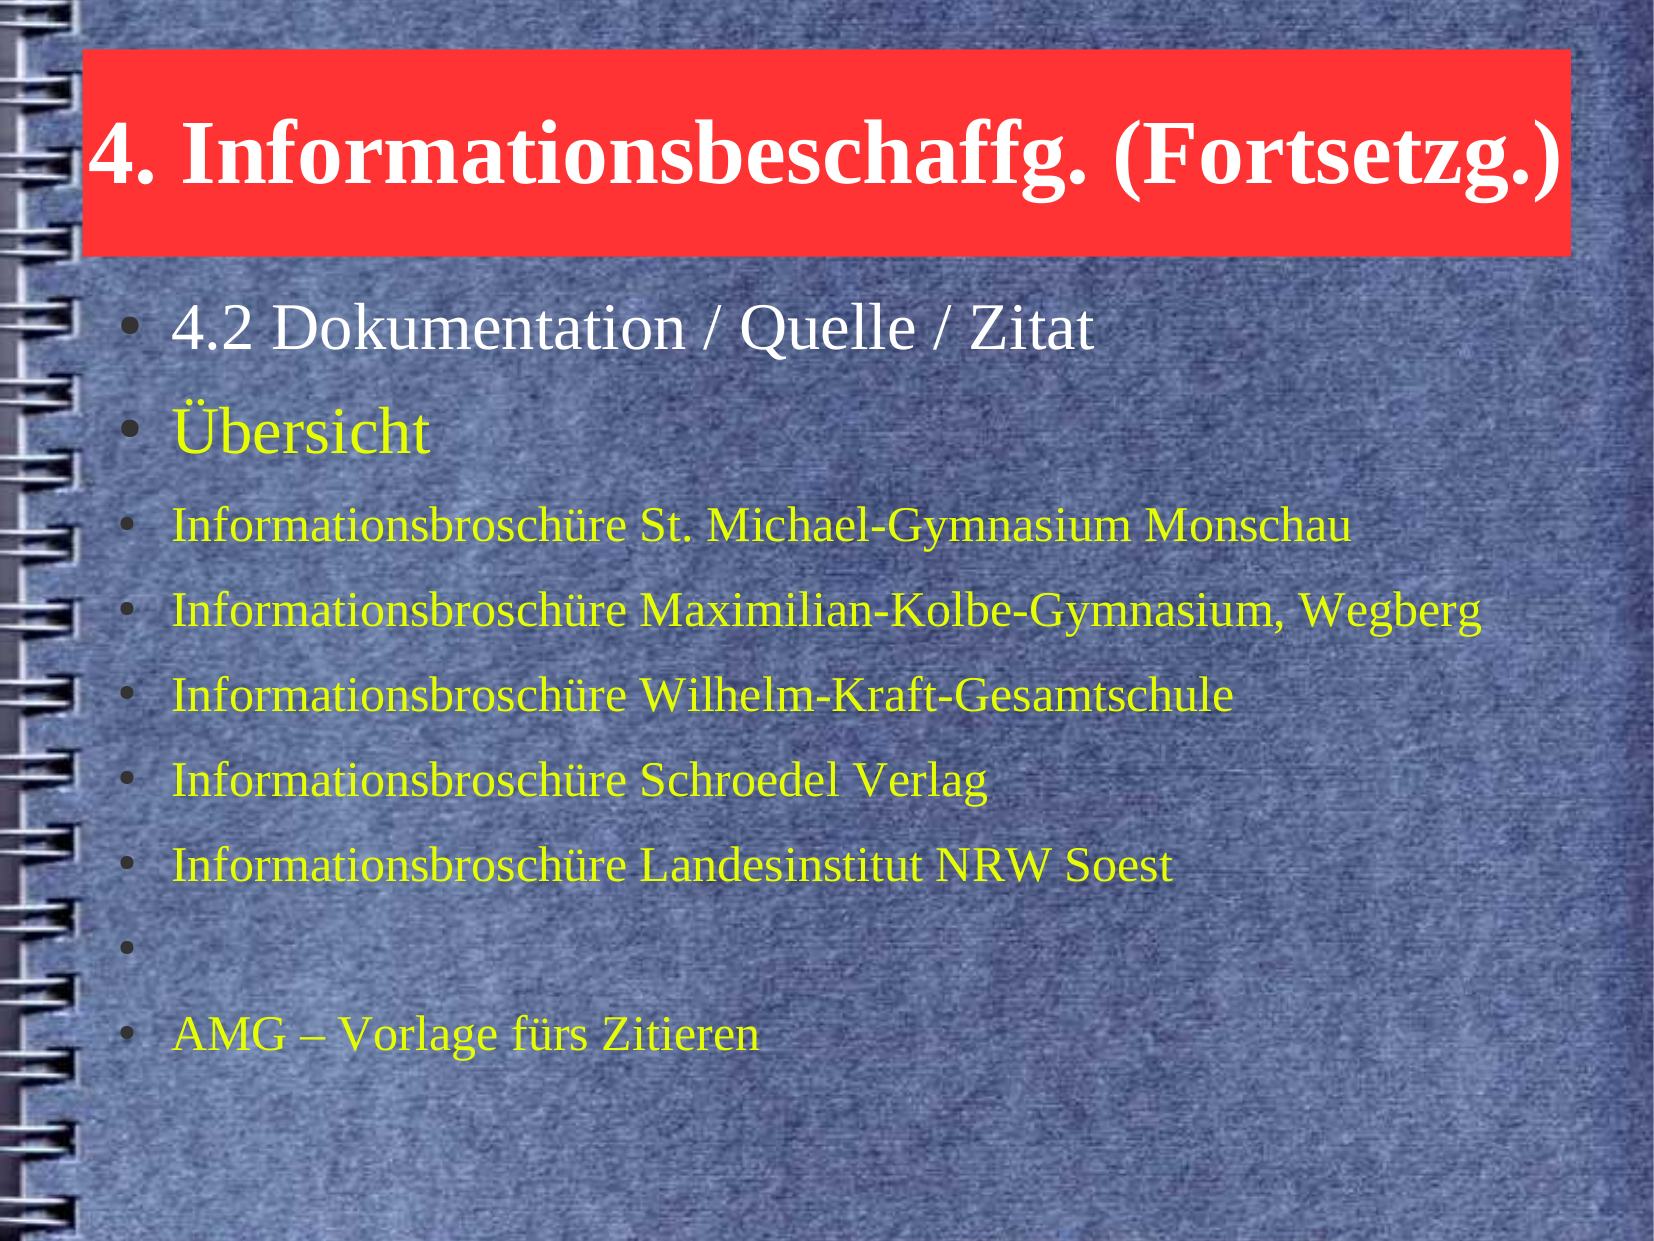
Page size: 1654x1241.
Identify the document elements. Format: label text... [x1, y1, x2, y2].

picture [0, 0, 1654, 1241]
title 4. Informationsbeschaffg. (Fortsetzg.) [82, 49, 1571, 257]
list 4.2 Dokumentation / Quelle / Zitat Übersicht Informationsbroschüre St. Michael-Gymnasium Monschau Informationsbroschüre Maximilian-Kolbe-Gymnasium, Wegberg Informationsbroschüre Wilhelm-Kraft-Gesamtschule Informationsbroschüre Schroedel Verlag Informationsbroschüre Landesinstitut NRW Soest AMG – Vorlage fürs Zitieren [82, 290, 1571, 1155]
